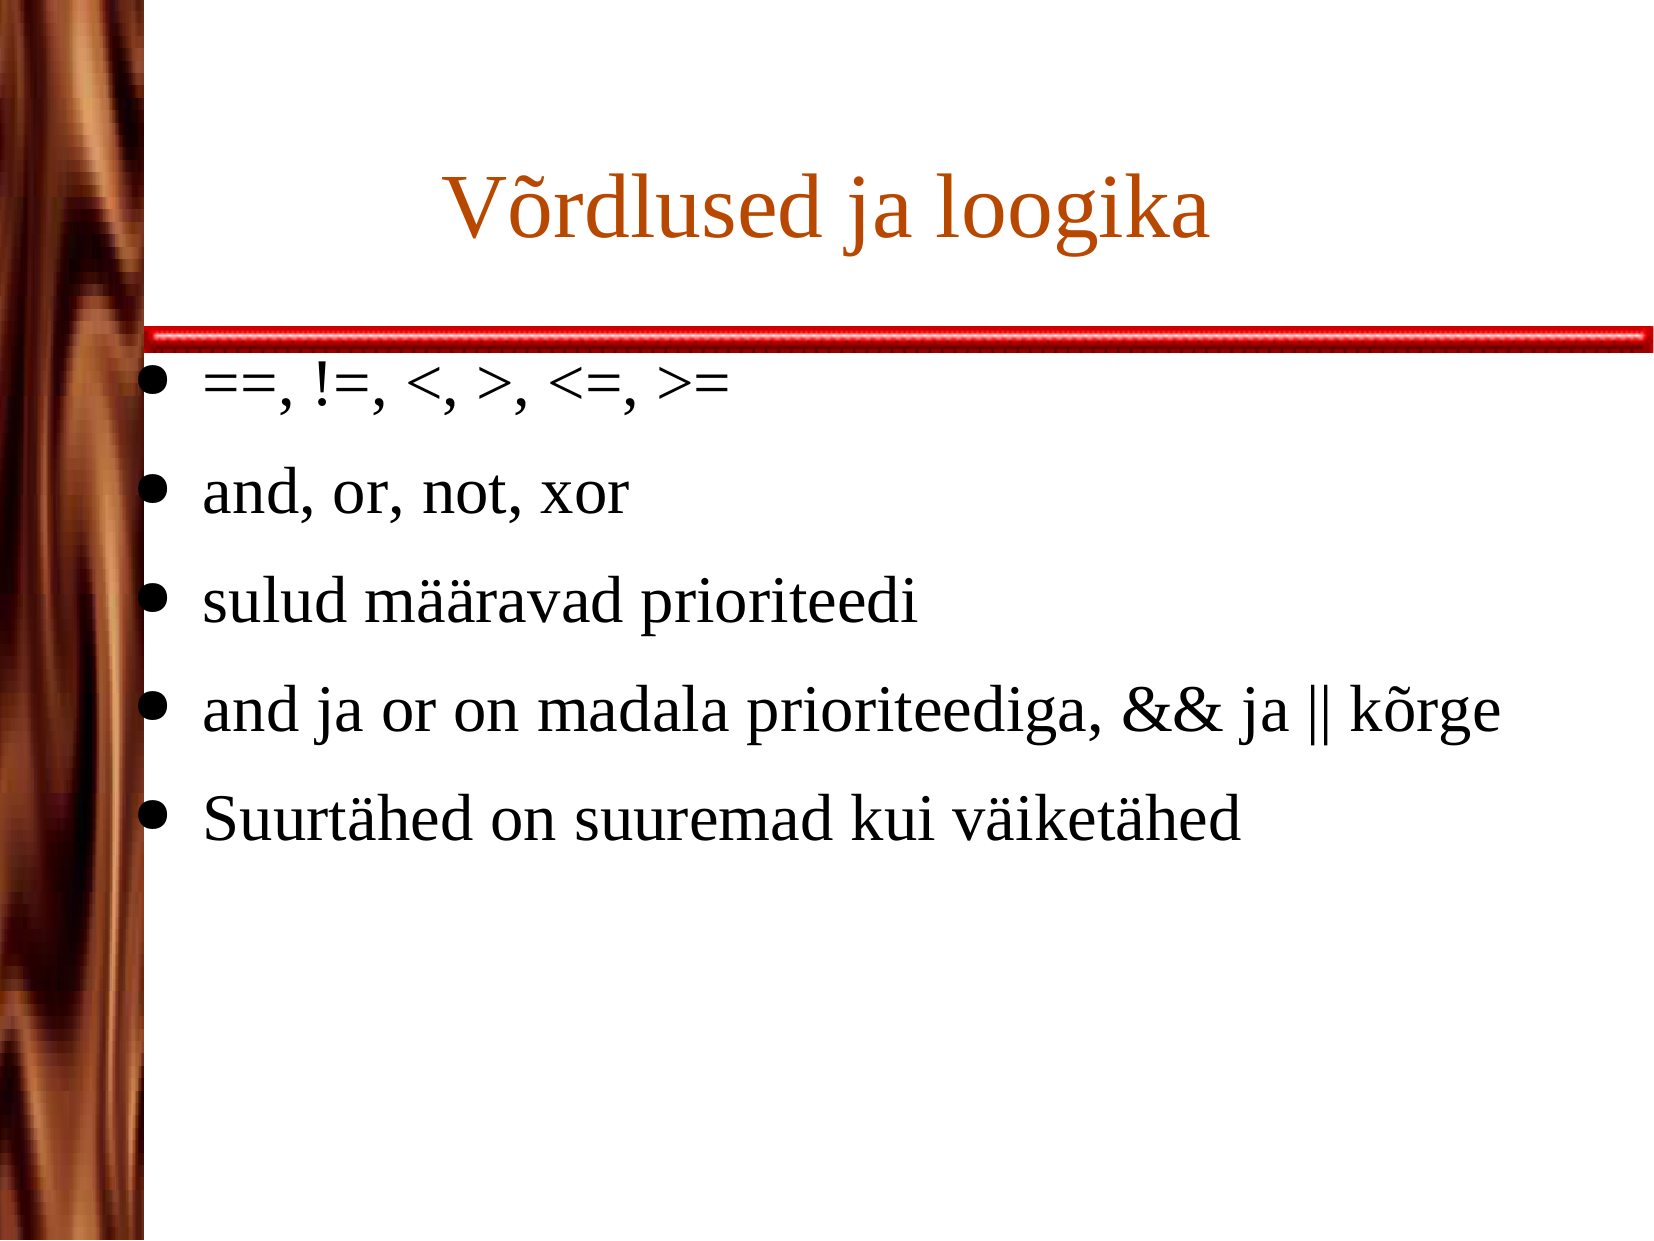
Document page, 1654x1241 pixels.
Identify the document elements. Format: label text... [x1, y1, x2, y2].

title Võrdlused ja loogika [121, 100, 1533, 312]
picture [0, 0, 1654, 1240]
list ==, !=, <, >, <=, >= and, or, not, xor sulud määravad prioriteedi and ja or on madala prioriteediga, && ja || kõrge Suurtähed on suuremad kui väiketähed [121, 344, 1533, 1126]
